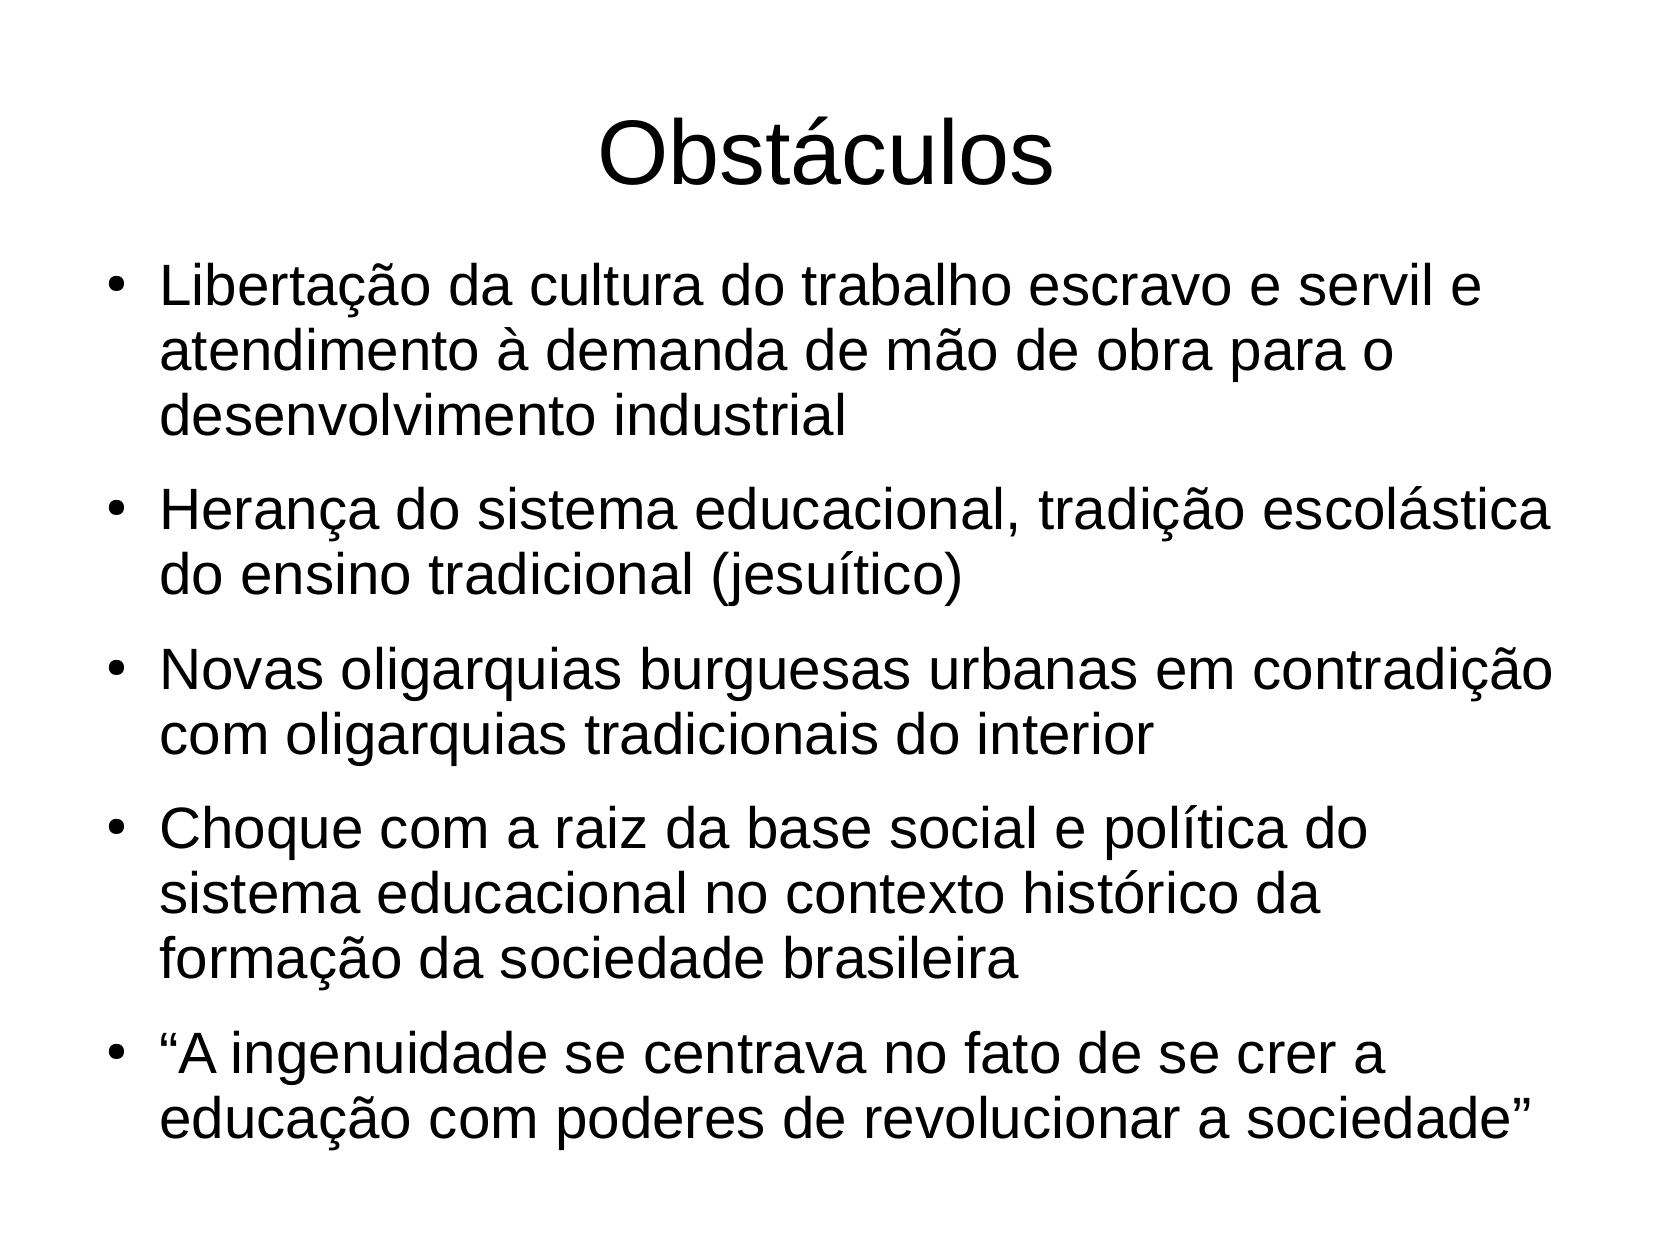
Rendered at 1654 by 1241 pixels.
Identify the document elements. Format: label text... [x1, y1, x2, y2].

title Obstáculos [82, 49, 1571, 257]
list Libertação da cultura do trabalho escravo e servil e atendimento à demanda de mão de obra para o desenvolvimento industrial Herança do sistema educacional, tradição escolástica do ensino tradicional (jesuítico) Novas oligarquias burguesas urbanas em contradição com oligarquias tradicionais do interior Choque com a raiz da base social e política do sistema educacional no contexto histórico da formação da sociedade brasileira “A ingenuidade se centrava no fato de se crer a educação com poderes de revolucionar a sociedade” [88, 252, 1577, 1211]
